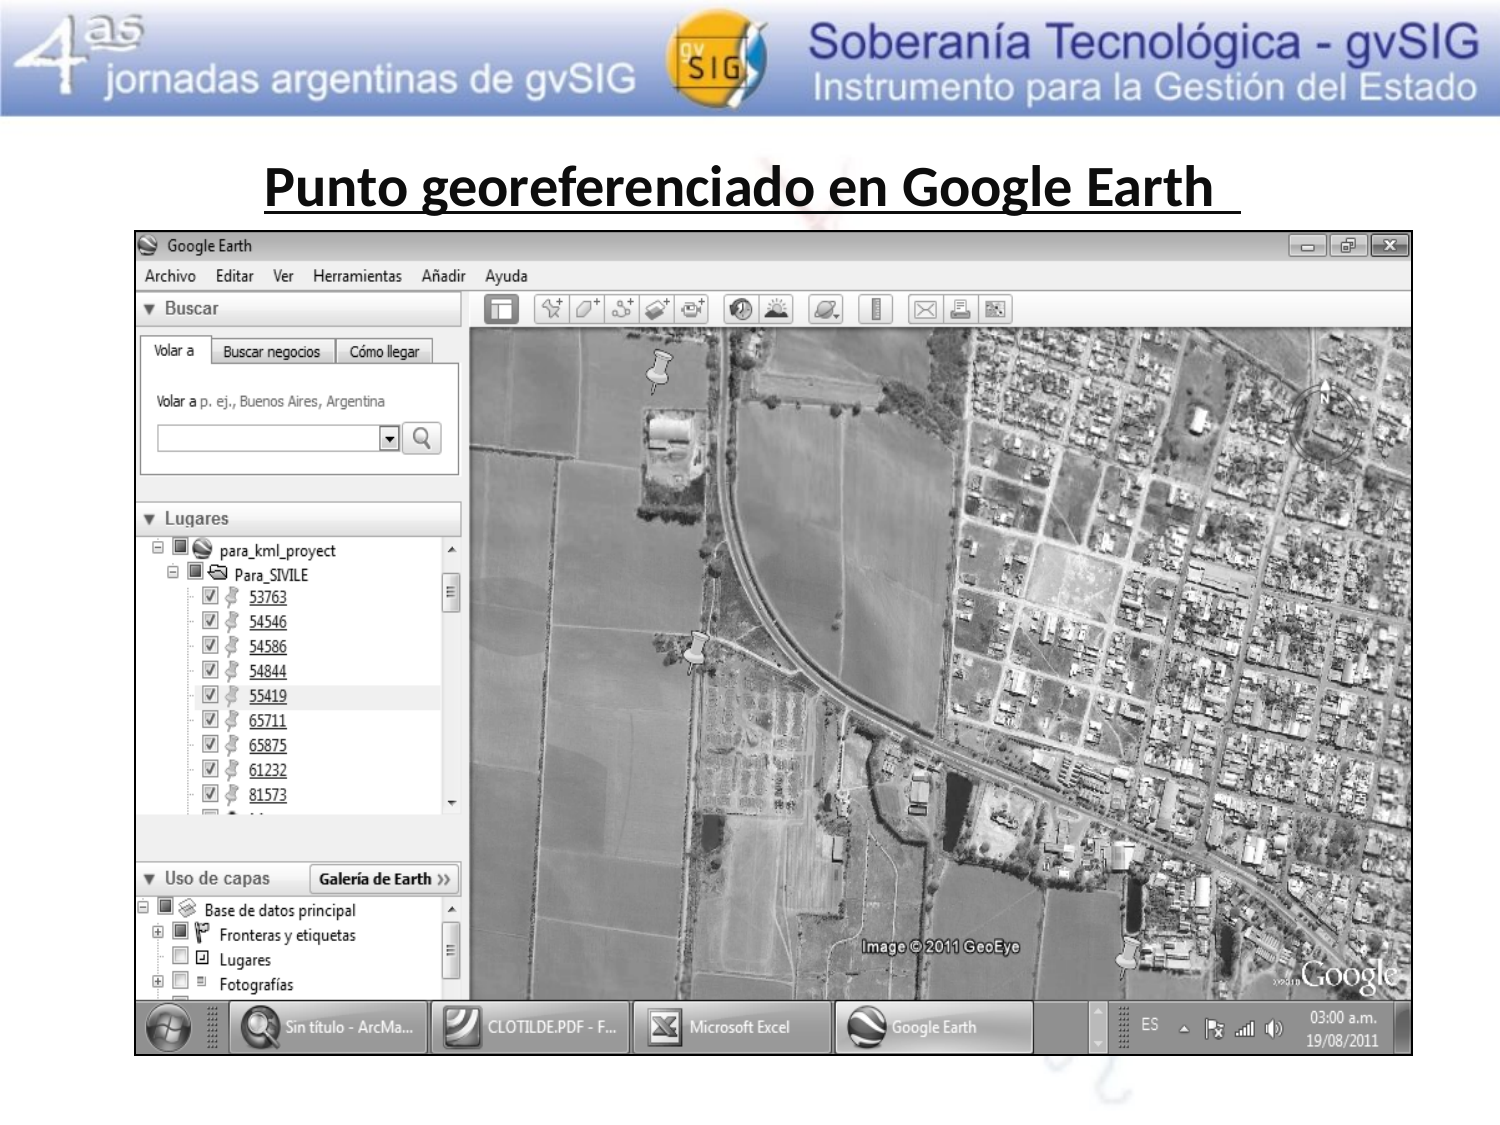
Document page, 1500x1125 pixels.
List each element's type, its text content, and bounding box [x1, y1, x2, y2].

picture [135, 231, 1412, 1055]
text_box Punto georeferenciado en Google Earth [94, 141, 1412, 223]
